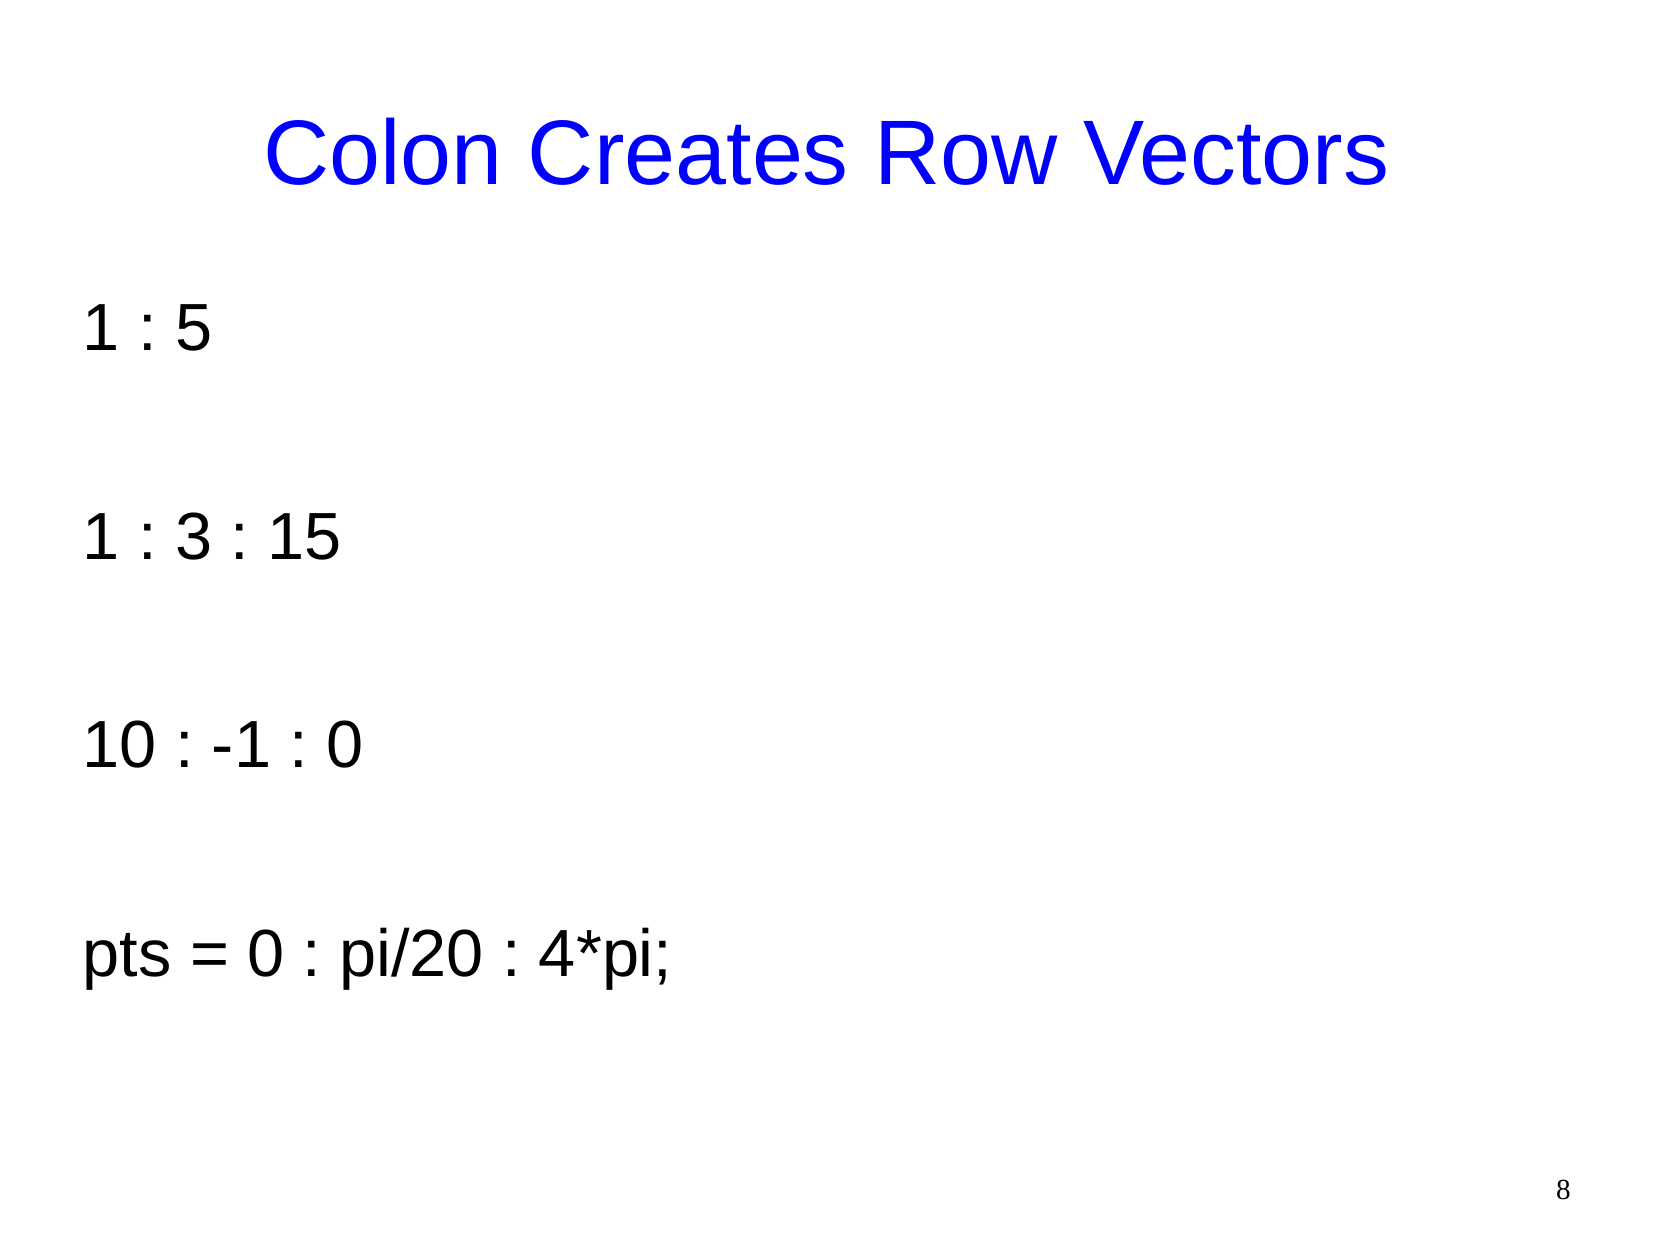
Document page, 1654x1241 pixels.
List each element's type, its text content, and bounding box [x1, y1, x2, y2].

list 1 : 5 1 : 3 : 15 10 : -1 : 0 pts = 0 : pi/20 : 4*pi; [82, 290, 1571, 1109]
title Colon Creates Row Vectors [82, 49, 1571, 257]
